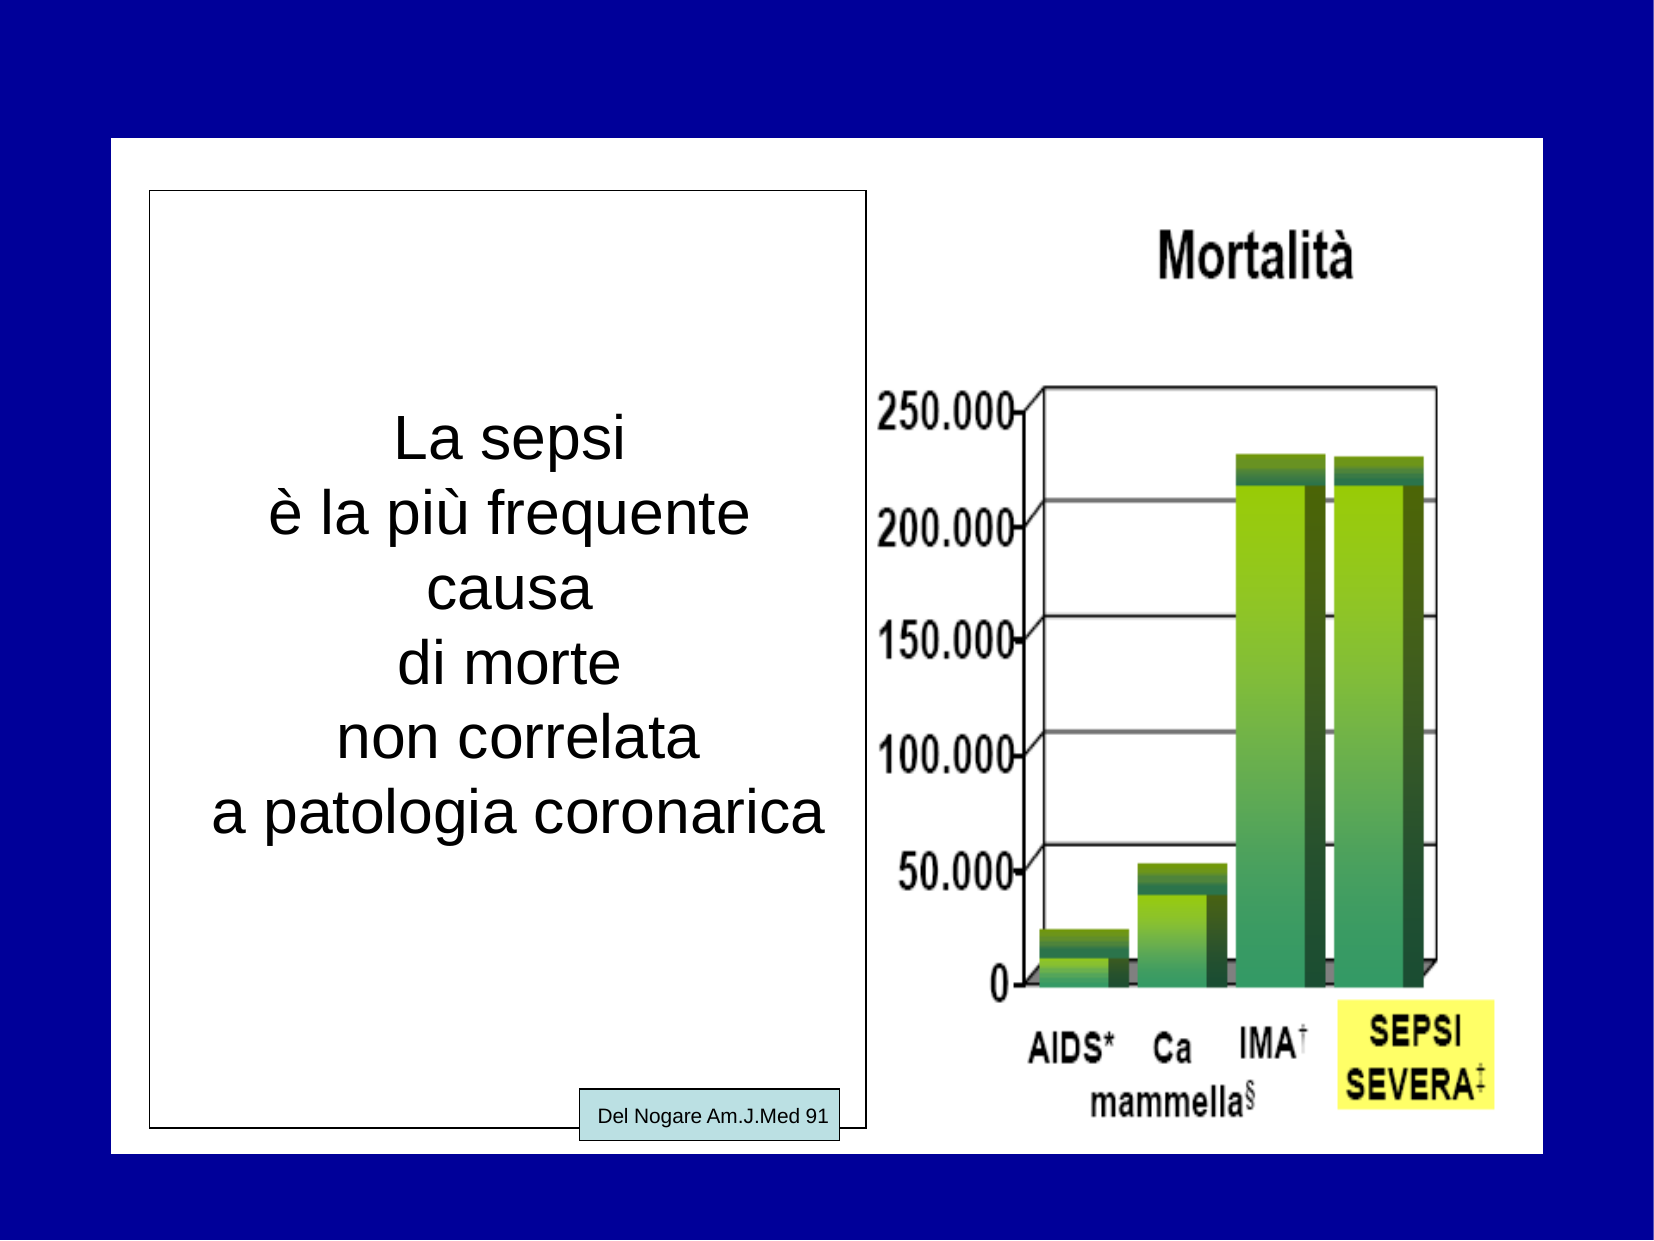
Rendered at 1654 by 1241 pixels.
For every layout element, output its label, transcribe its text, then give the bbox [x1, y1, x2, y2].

text_box La sepsi è la più frequente causa di morte non correlata a patologia coronarica [149, 190, 866, 1128]
picture [111, 138, 1543, 1154]
text_box Del Nogare Am.J.Med 91 [579, 1088, 840, 1141]
